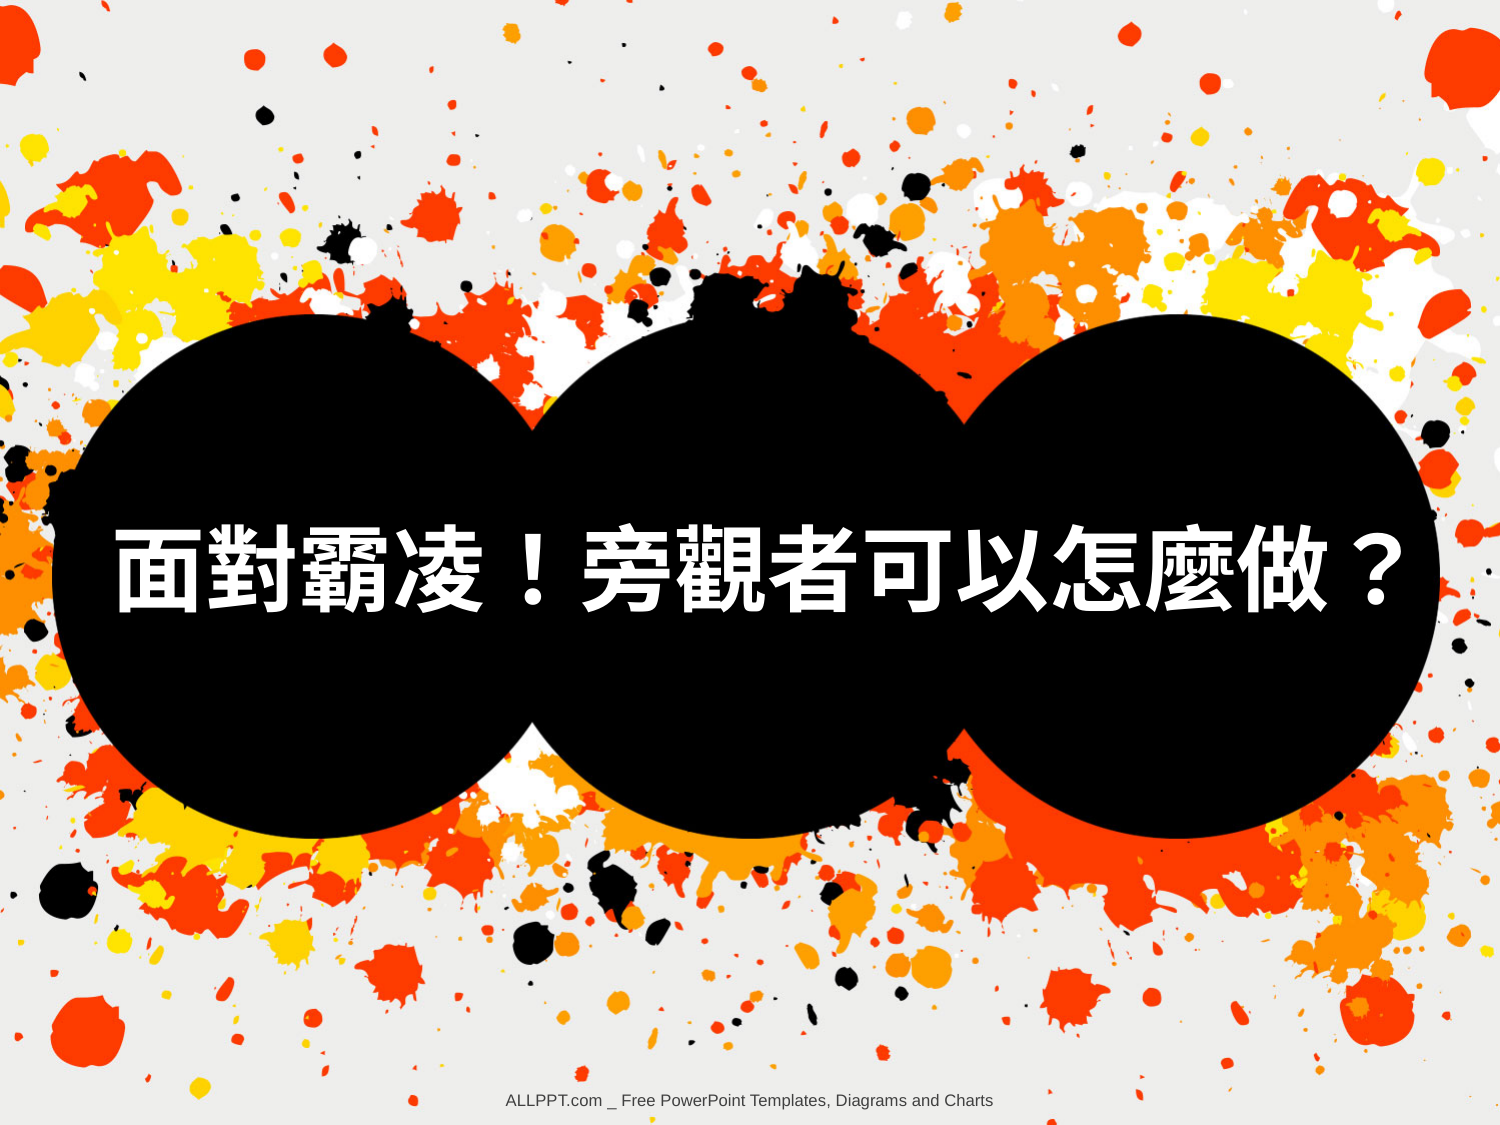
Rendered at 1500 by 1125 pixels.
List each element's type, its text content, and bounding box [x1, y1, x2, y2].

text_box 面對霸凌！旁觀者可以怎麼做？ [17, 503, 1500, 633]
text_box ALLPPT.com _ Free PowerPoint Templates, Diagrams and Charts [0, 1082, 1500, 1118]
